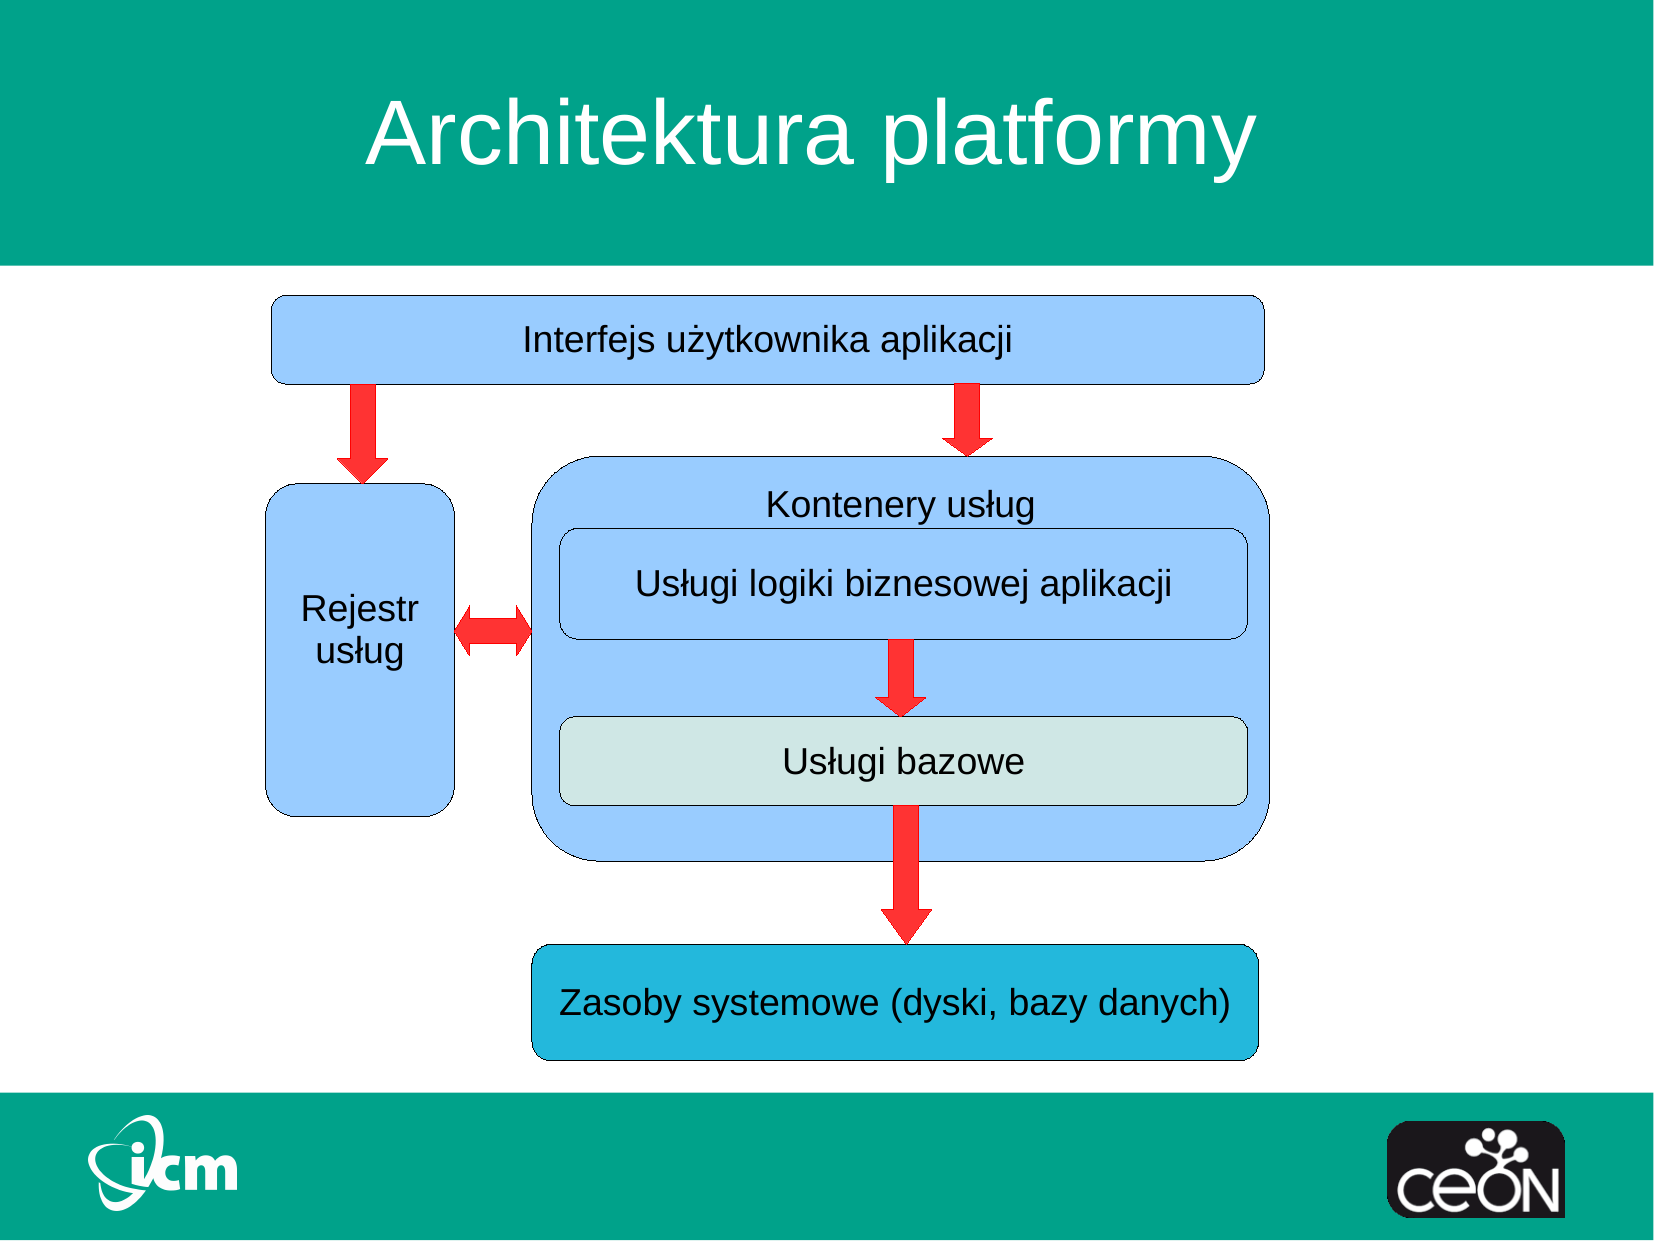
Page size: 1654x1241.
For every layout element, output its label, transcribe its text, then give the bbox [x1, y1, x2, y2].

picture [1387, 1121, 1565, 1218]
text_box Usługi logiki biznesowej aplikacji [559, 528, 1248, 640]
title Architektura platformy [59, 29, 1565, 237]
text_box [337, 384, 388, 484]
text_box Kontenery usług [531, 456, 1270, 862]
text_box [942, 383, 993, 457]
text_box Rejestr usług [265, 483, 455, 817]
text_box [875, 639, 926, 717]
text_box Usługi bazowe [559, 716, 1248, 806]
text_box Interfejs użytkownika aplikacji [271, 295, 1265, 385]
text_box Zasoby systemowe (dyski, bazy danych) [531, 944, 1259, 1061]
picture [88, 1115, 237, 1211]
text_box [454, 605, 532, 656]
text_box [881, 805, 932, 945]
